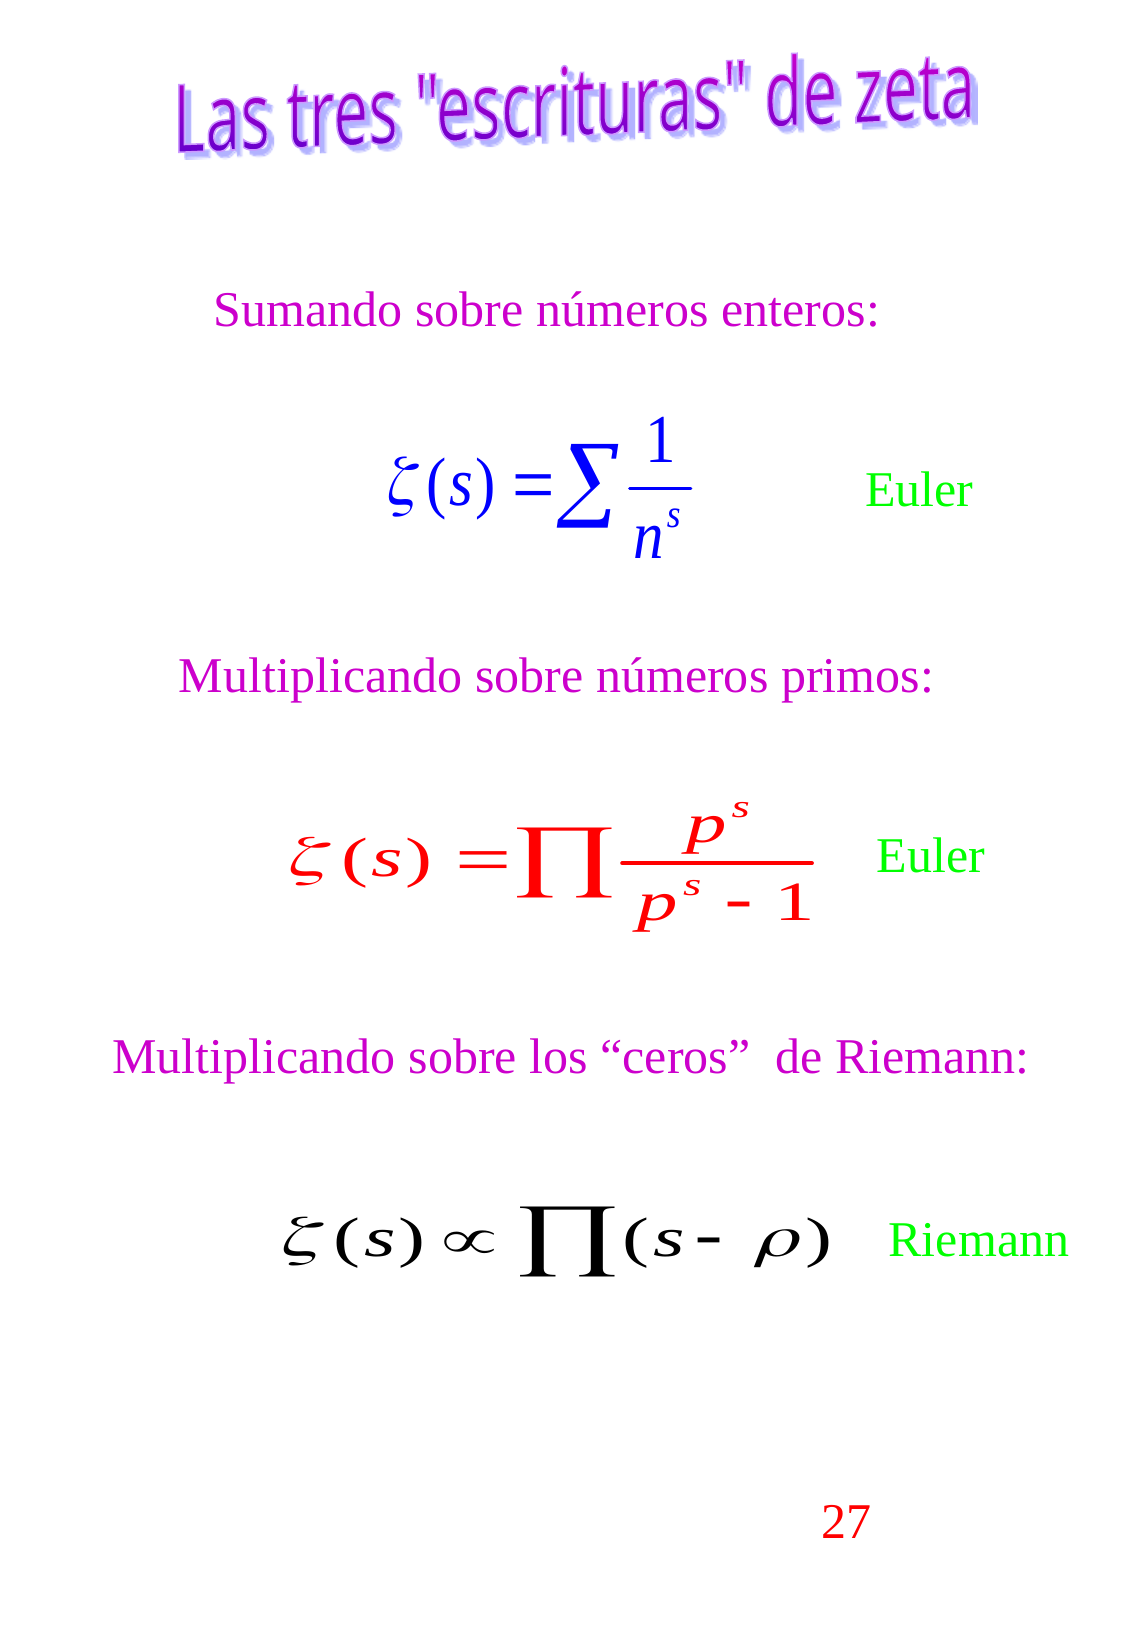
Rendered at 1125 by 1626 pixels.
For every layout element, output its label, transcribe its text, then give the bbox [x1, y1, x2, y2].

text_box Multiplicando sobre números primos: [164, 634, 950, 711]
text_box Las tres "escrituras" de zeta [638, 79, 659, 133]
text_box Las tres "escrituras" de zeta [805, 72, 835, 126]
text_box Las tres "escrituras" de zeta [535, 84, 556, 137]
text_box Las tres "escrituras" de zeta [336, 92, 366, 146]
text_box Las tres "escrituras" de zeta [208, 98, 236, 152]
text_box Las tres "escrituras" de zeta [918, 57, 940, 121]
text_box Las tres "escrituras" de zeta [243, 97, 268, 150]
text_box Las tres "escrituras" de zeta [371, 91, 396, 145]
text_box Las tres "escrituras" de zeta [287, 84, 308, 148]
text_box Las tres "escrituras" de zeta [767, 53, 798, 127]
chart [383, 402, 697, 567]
text_box Las tres "escrituras" de zeta [178, 84, 204, 153]
text_box Las tres "escrituras" de zeta [943, 66, 971, 120]
chart [283, 785, 822, 939]
text_box Multiplicando sobre los “ceros” de Riemann: [97, 1015, 1046, 1092]
chart [276, 1200, 839, 1284]
text_box Las tres "escrituras" de zeta [504, 85, 529, 139]
text_box Euler [850, 448, 1110, 524]
text_box Las tres "escrituras" de zeta [573, 72, 594, 136]
text_box Euler [862, 814, 1122, 890]
text_box Las tres "escrituras" de zeta [314, 94, 334, 147]
text_box Las tres "escrituras" de zeta [439, 88, 468, 142]
text_box Las tres "escrituras" de zeta [599, 81, 629, 135]
text_box Las tres "escrituras" de zeta [695, 77, 720, 131]
text_box Las tres "escrituras" de zeta [660, 79, 688, 132]
text_box Riemann [874, 1198, 1125, 1274]
text_box <number> [806, 1480, 1041, 1589]
text_box Las tres "escrituras" de zeta [856, 70, 881, 123]
text_box Sumando sobre números enteros: [199, 268, 896, 344]
text_box Las tres "escrituras" de zeta [474, 87, 499, 140]
text_box Las tres "escrituras" de zeta [886, 68, 915, 122]
